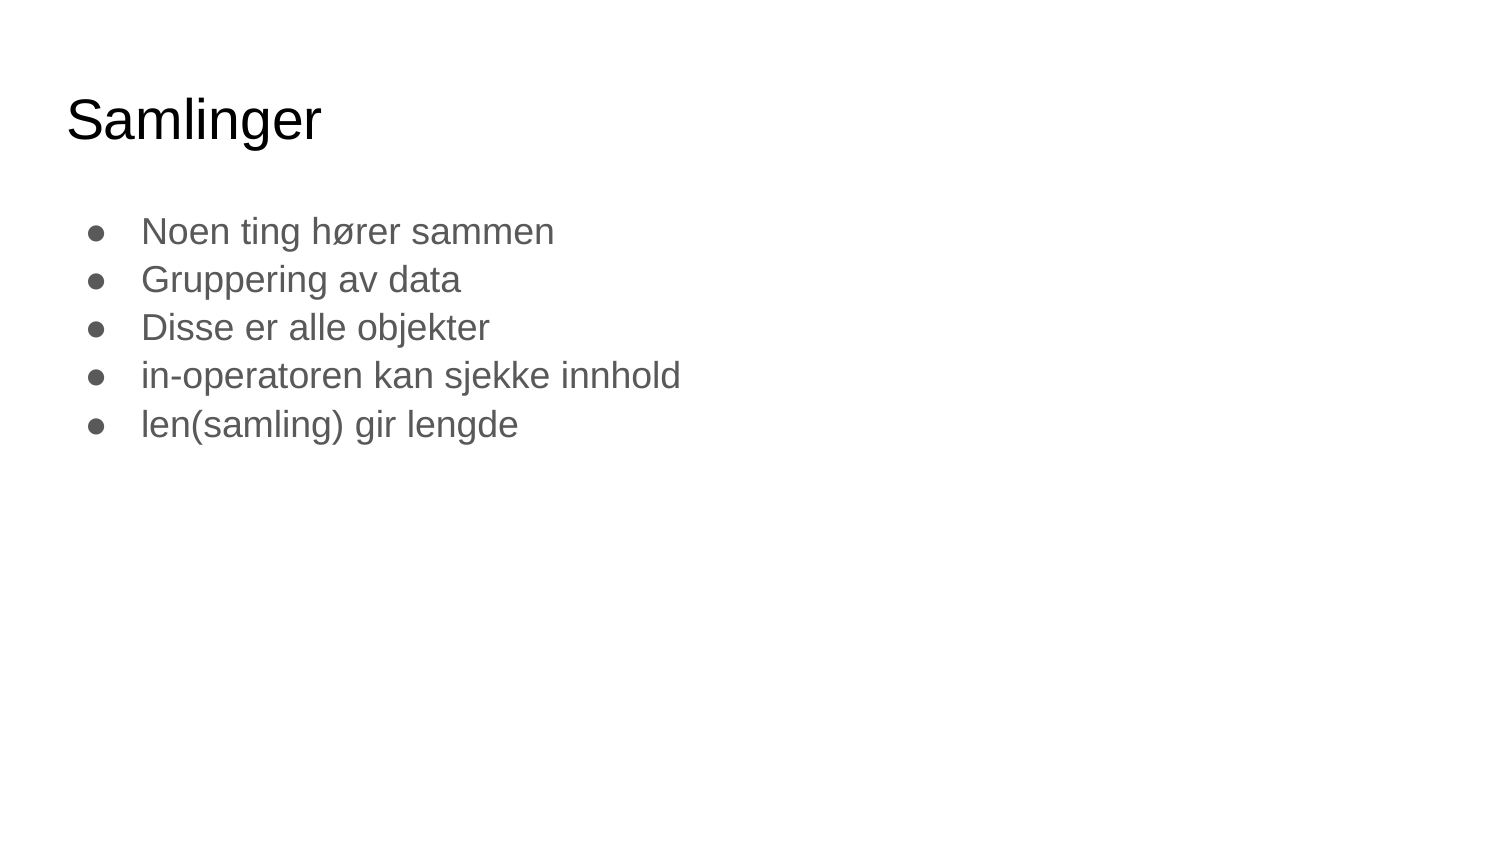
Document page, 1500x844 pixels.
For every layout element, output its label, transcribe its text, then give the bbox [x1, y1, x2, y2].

title Samlinger [51, 72, 1449, 167]
list Noen ting hører sammen Gruppering av data Disse er alle objekter in-operatoren kan sjekke innhold len(samling) gir lengde [51, 189, 1449, 750]
